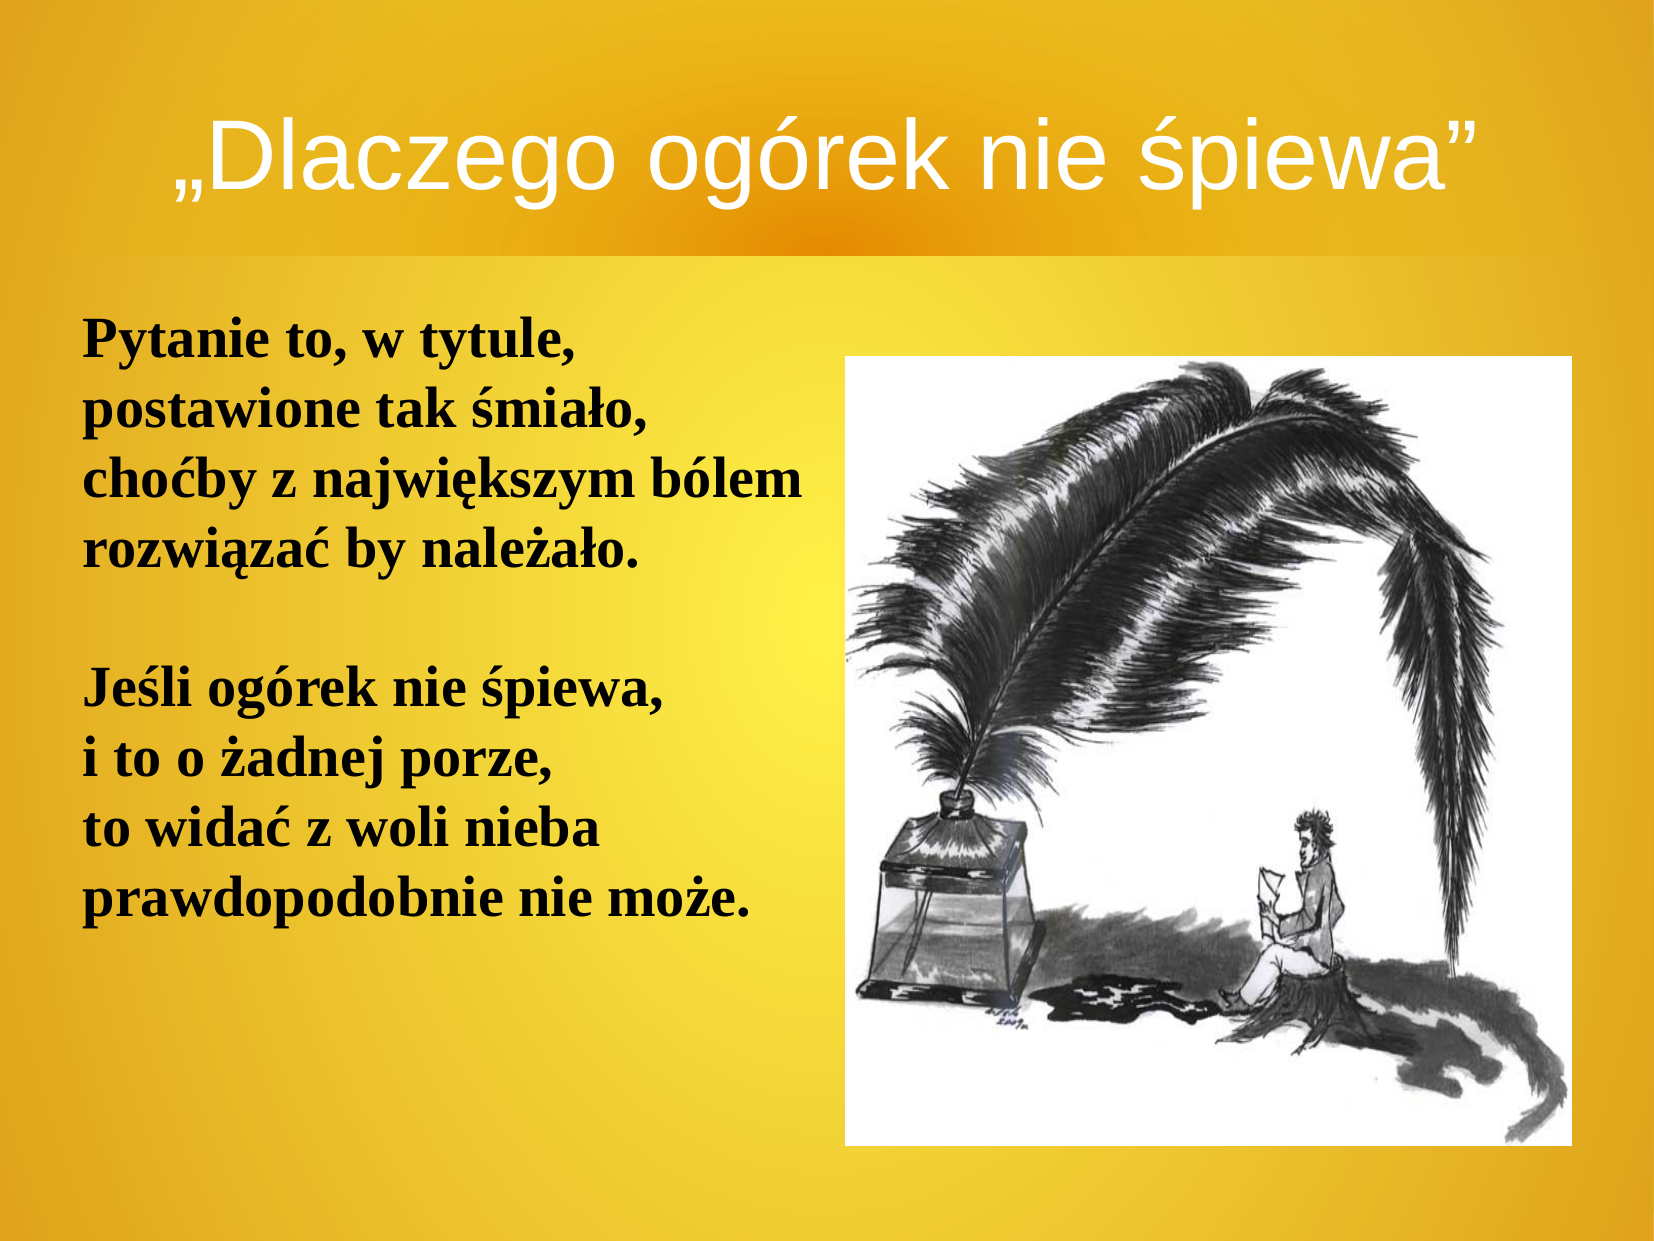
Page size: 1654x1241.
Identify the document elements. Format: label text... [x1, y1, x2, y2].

title „Dlaczego ogórek nie śpiewa” [82, 47, 1571, 252]
picture [845, 356, 1572, 1146]
list Pytanie to, w tytule, postawione tak śmiało, choćby z największym bólem rozwiązać by należało. Jeśli ogórek nie śpiewa, i to o żadnej porze, to widać z woli nieba prawdopodobnie nie może. [82, 299, 809, 1019]
